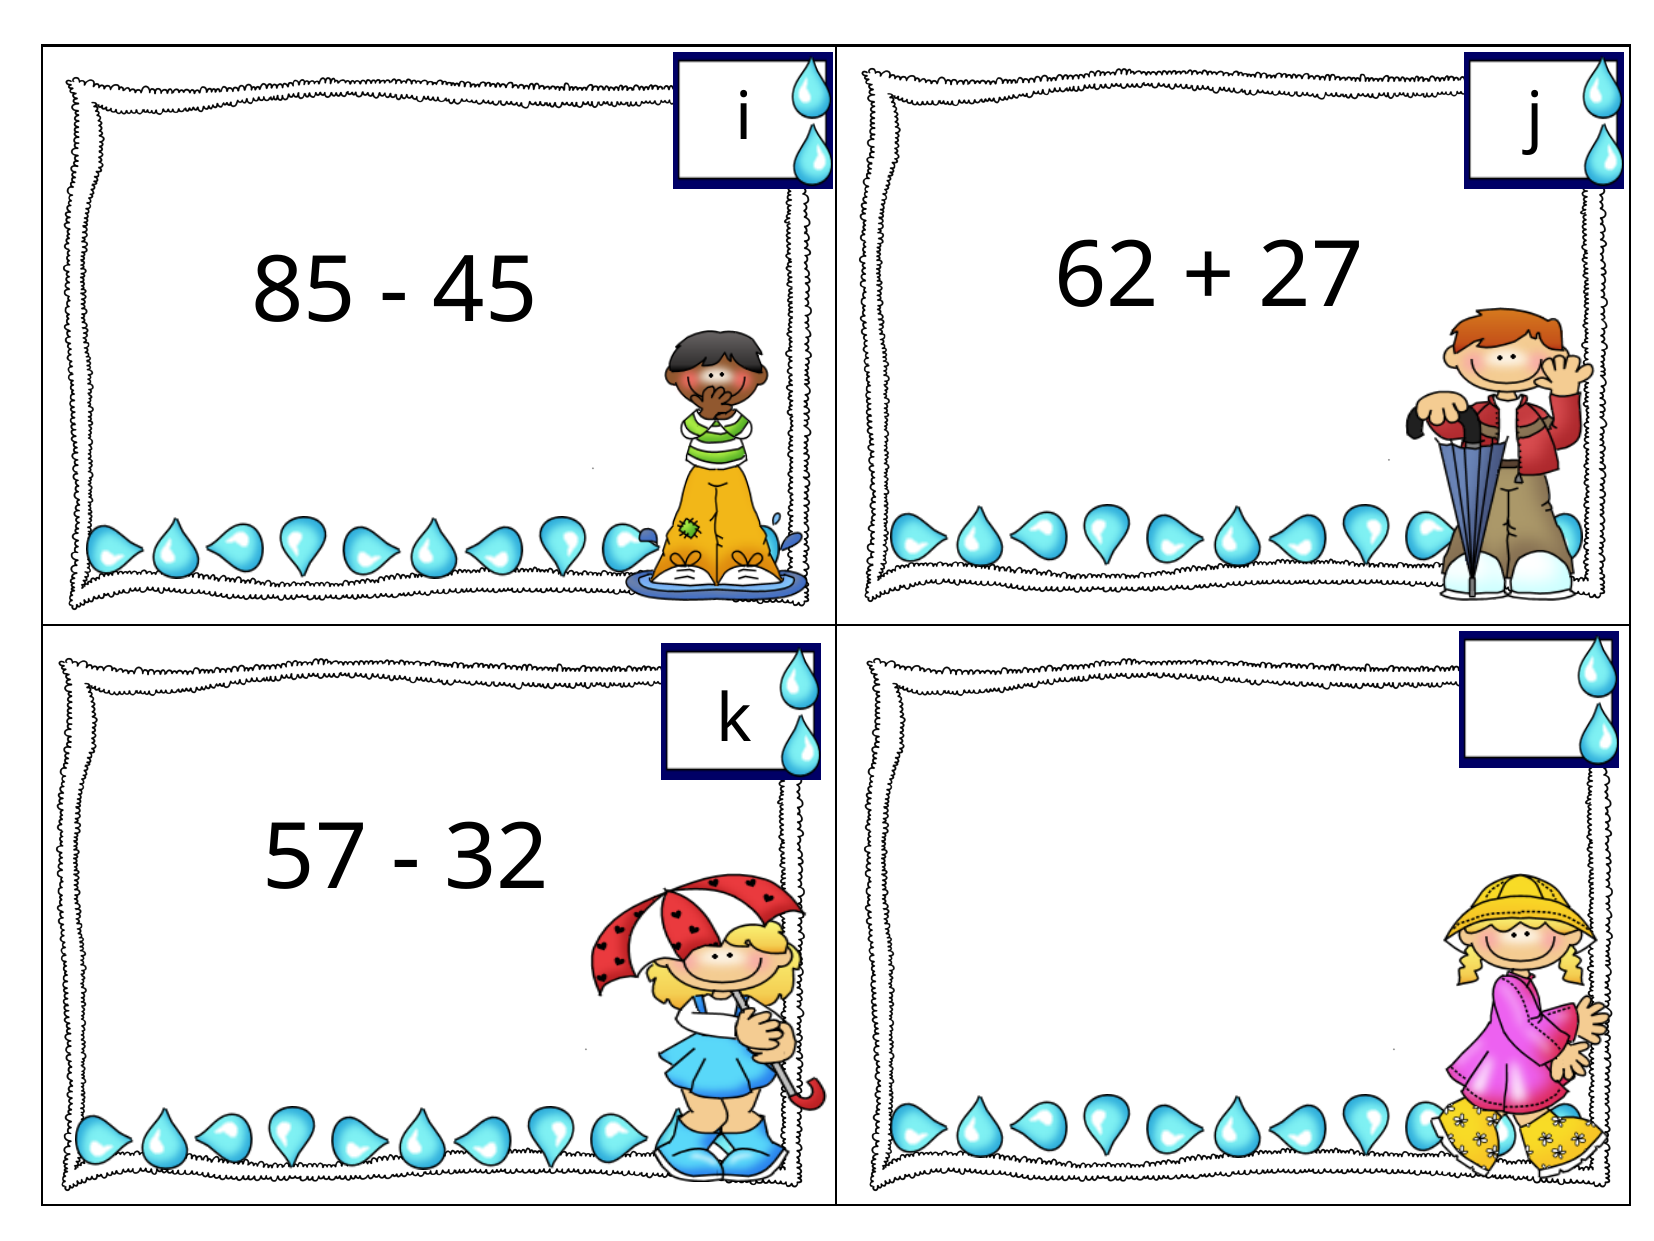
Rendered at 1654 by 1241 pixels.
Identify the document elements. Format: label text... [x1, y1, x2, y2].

text_box j [1511, 61, 1584, 166]
picture [49, 52, 834, 624]
text_box k [701, 662, 768, 768]
picture [850, 631, 1635, 1205]
table_cell [43, 626, 835, 1204]
picture [42, 642, 827, 1205]
table_header [43, 47, 835, 624]
text_box 62 + 27 [1039, 200, 1382, 339]
text_box 57 - 32 [248, 783, 570, 922]
table_cell [837, 626, 1629, 1204]
picture [845, 52, 1630, 616]
text_box i [720, 61, 765, 166]
text_box 85 - 45 [236, 216, 554, 355]
table_header [837, 47, 1629, 624]
